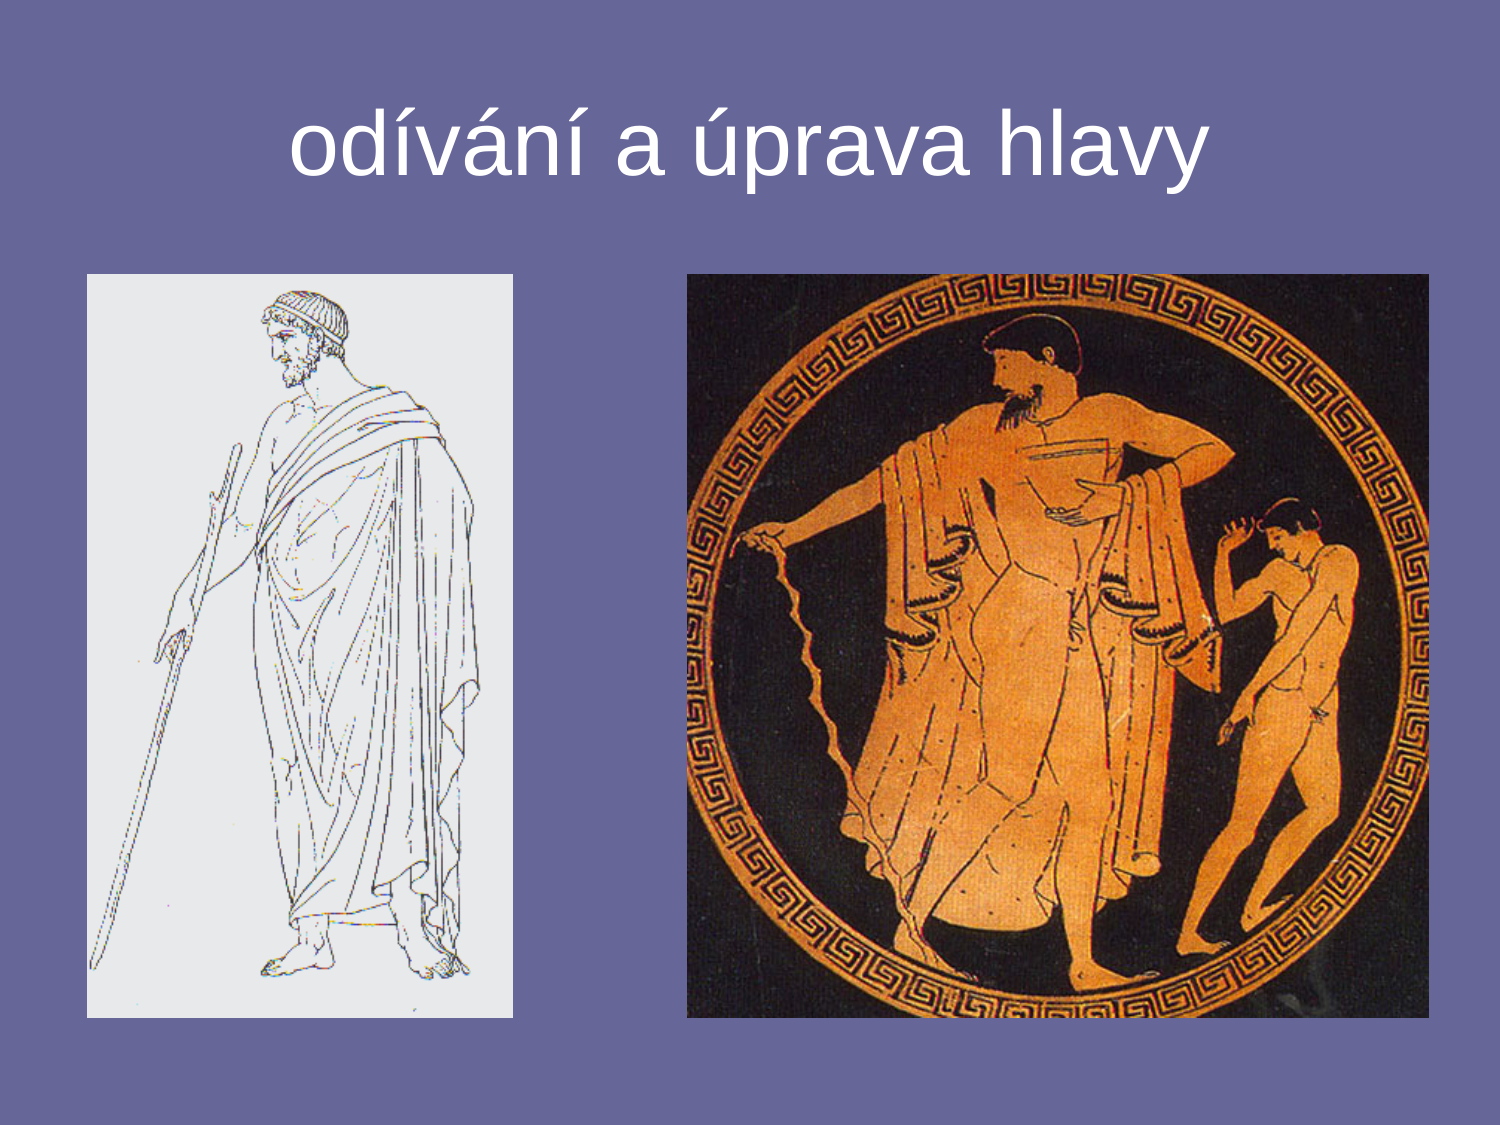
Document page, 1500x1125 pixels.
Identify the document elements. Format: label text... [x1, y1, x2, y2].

picture [687, 274, 1429, 1018]
picture [87, 274, 513, 1018]
title odívání a úprava hlavy [75, 45, 1426, 233]
